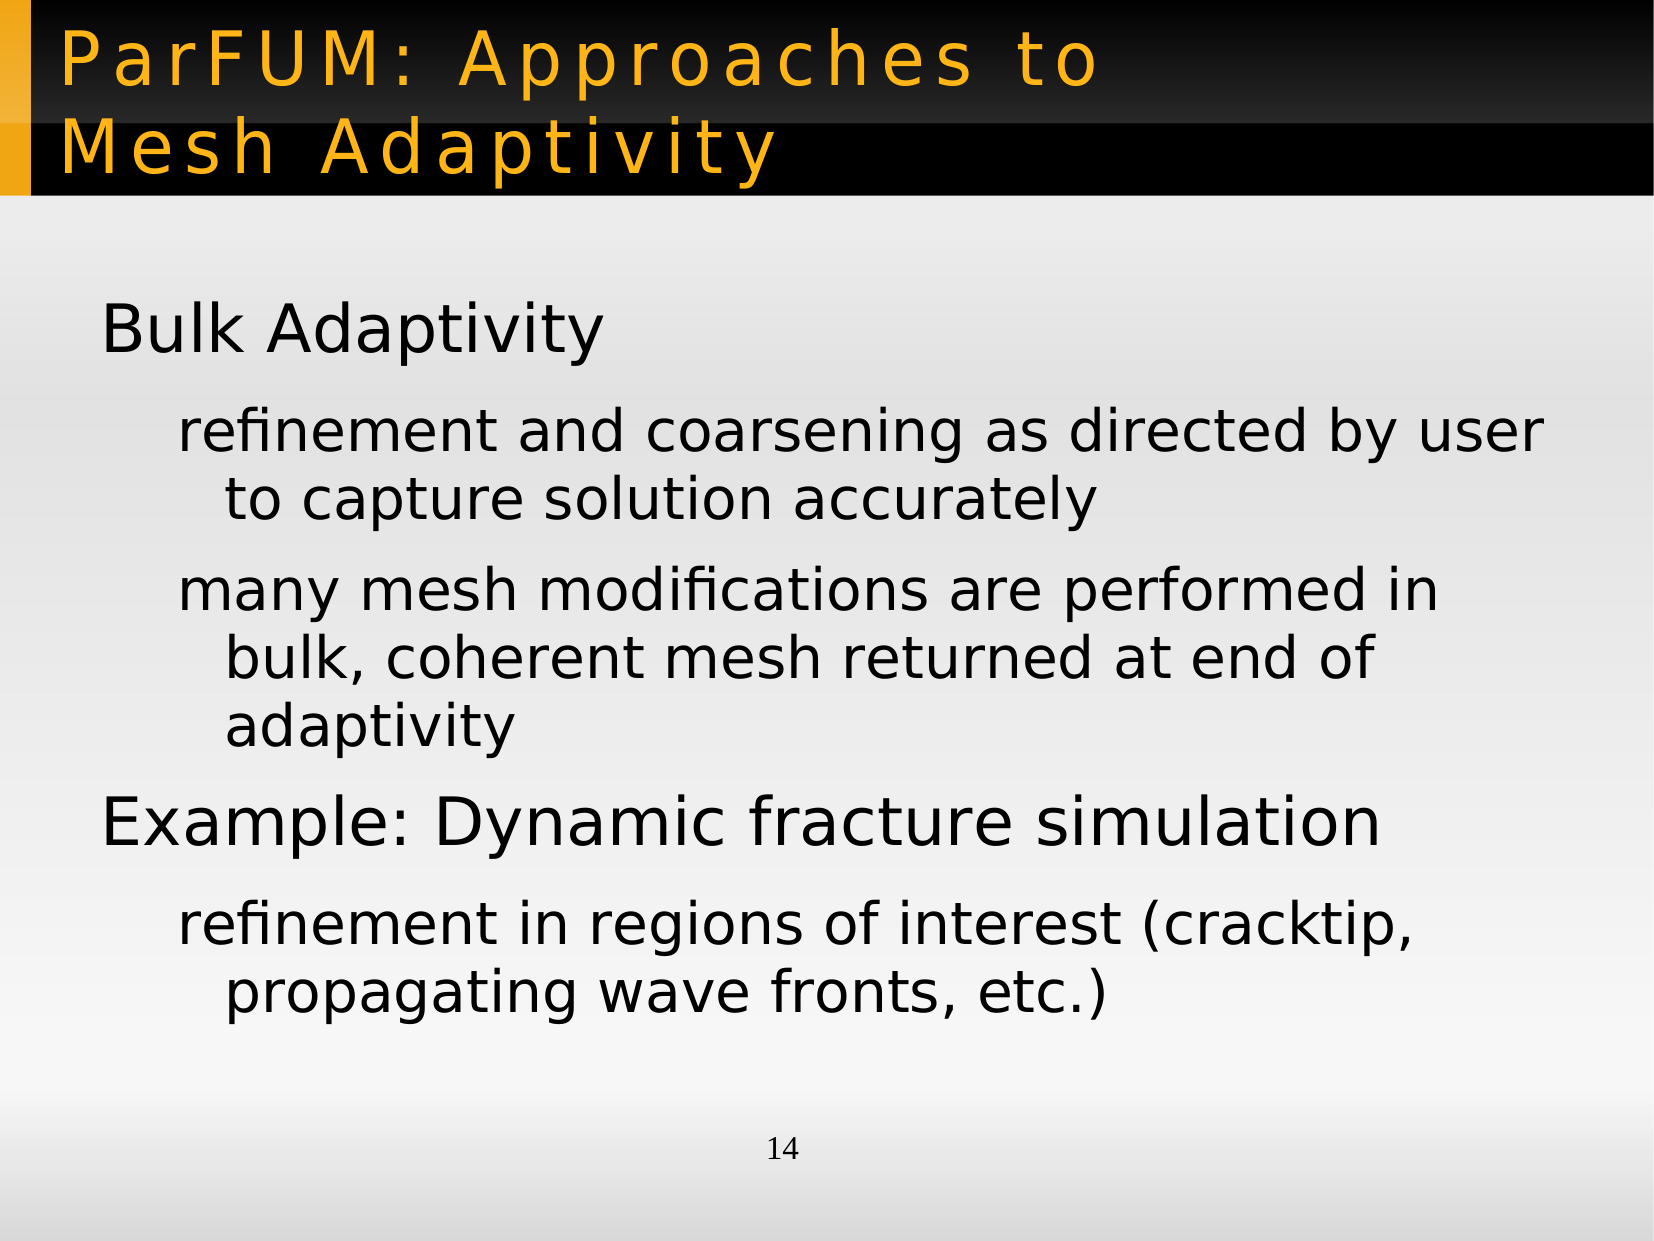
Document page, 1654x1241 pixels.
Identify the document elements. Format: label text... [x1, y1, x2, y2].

picture [0, 0, 1654, 1241]
title ParFUM: Approaches to Mesh Adaptivity [59, 16, 1270, 191]
list Bulk Adaptivity refinement and coarsening as directed by user to capture solution accurately many mesh modifications are performed in bulk, coherent mesh returned at end of adaptivity Example: Dynamic fracture simulation refinement in regions of interest (cracktip, propagating wave fronts, etc.) [82, 290, 1571, 1094]
